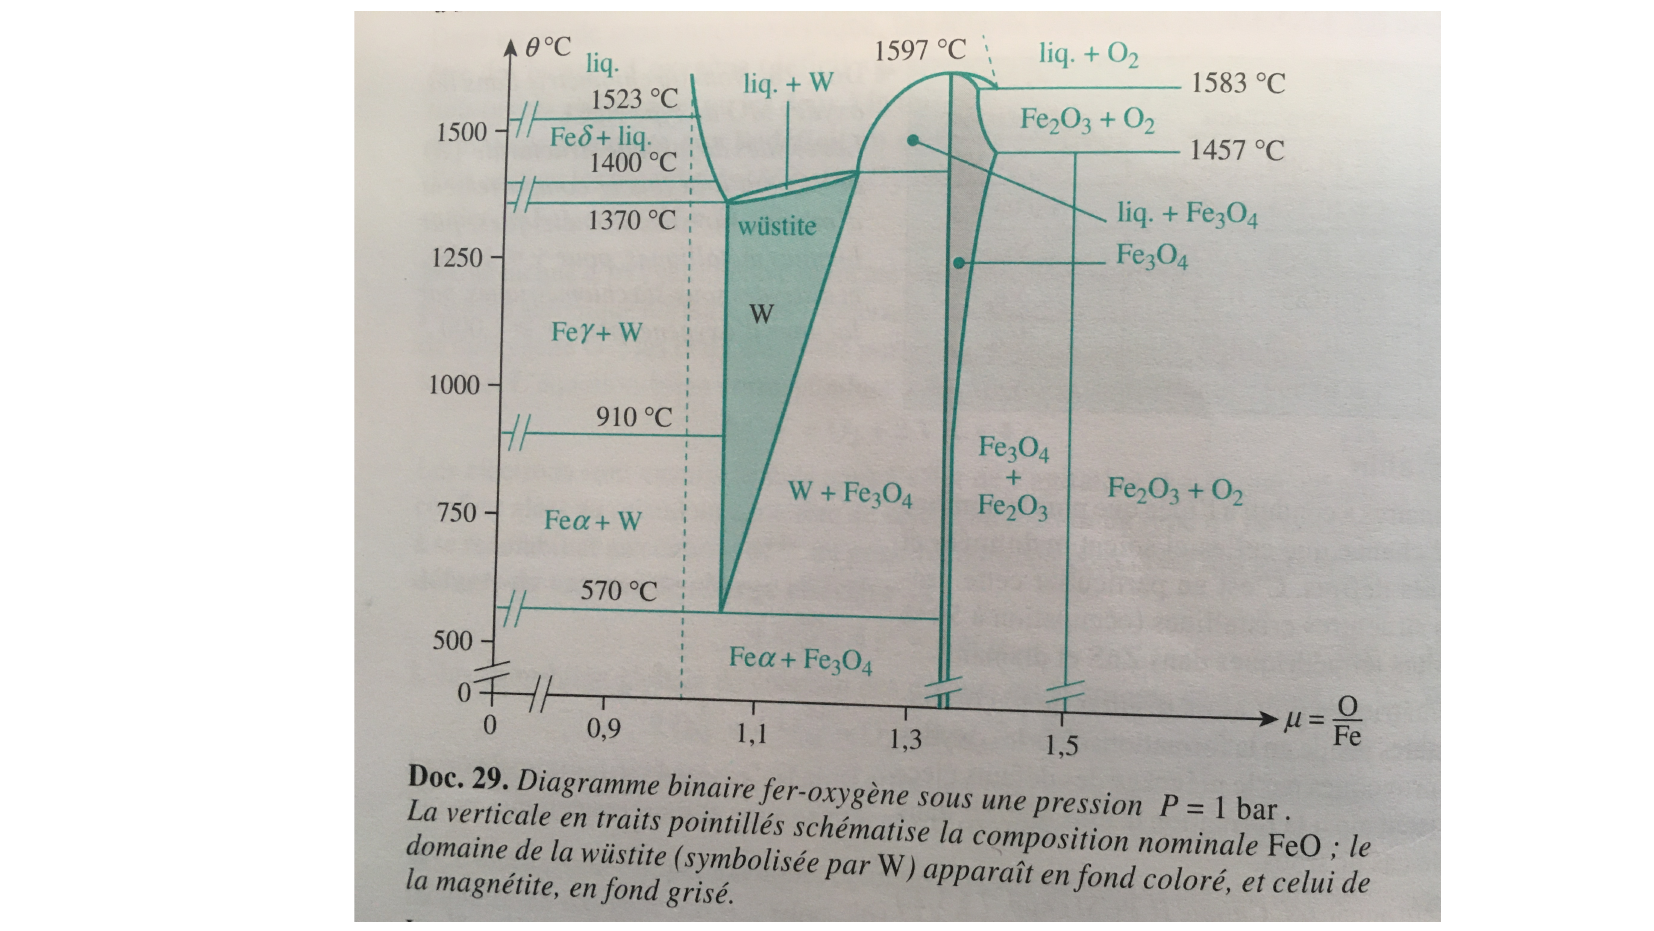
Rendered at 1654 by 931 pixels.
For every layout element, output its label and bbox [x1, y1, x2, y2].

picture [354, 11, 1441, 922]
